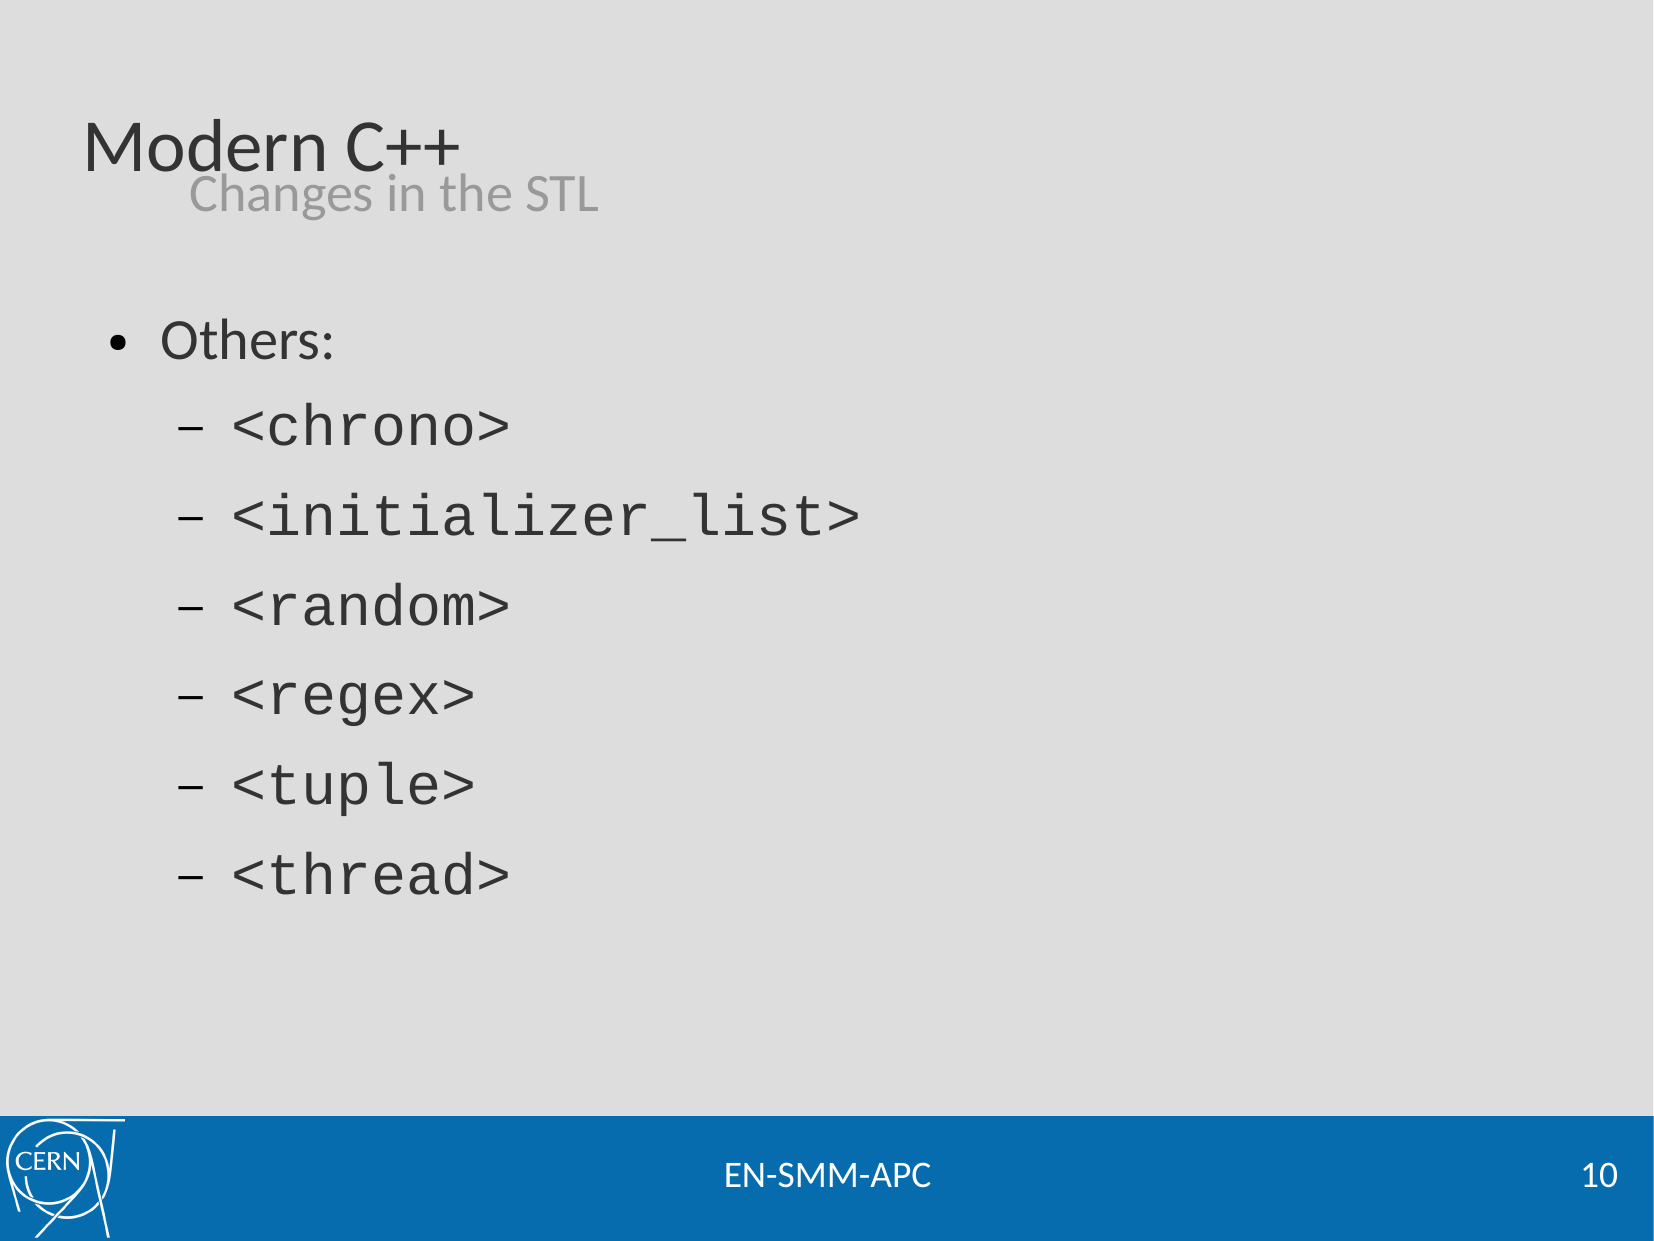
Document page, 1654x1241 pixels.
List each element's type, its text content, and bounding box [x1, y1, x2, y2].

list Others: <chrono> <initializer_list> <random> <regex> <tuple> <thread> [90, 315, 1654, 1044]
picture [6, 1118, 125, 1238]
title Changes in the STL [23, 118, 766, 278]
title Modern C++ [82, 49, 1571, 257]
